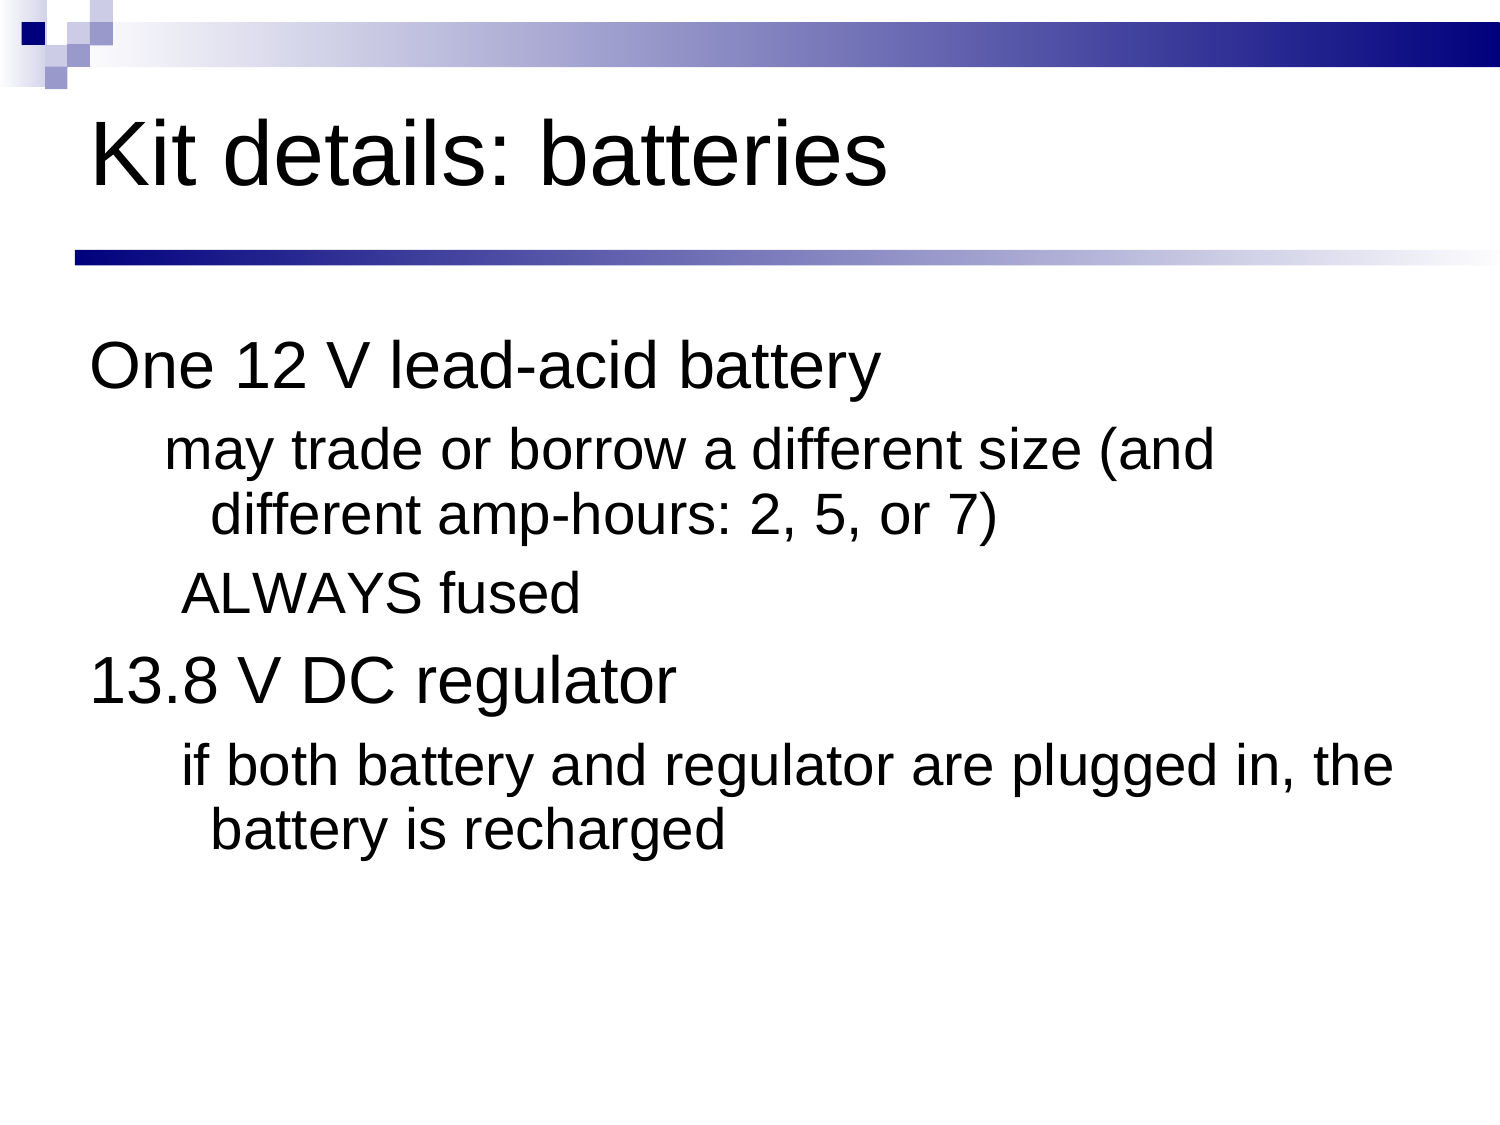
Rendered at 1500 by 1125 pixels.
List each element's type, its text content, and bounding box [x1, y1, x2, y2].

list One 12 V lead-acid battery may trade or borrow a different size (and different amp-hours: 2, 5, or 7) ALWAYS fused 13.8 V DC regulator if both battery and regulator are plugged in, the battery is recharged [75, 324, 1426, 963]
title Kit details: batteries [75, 75, 1426, 238]
